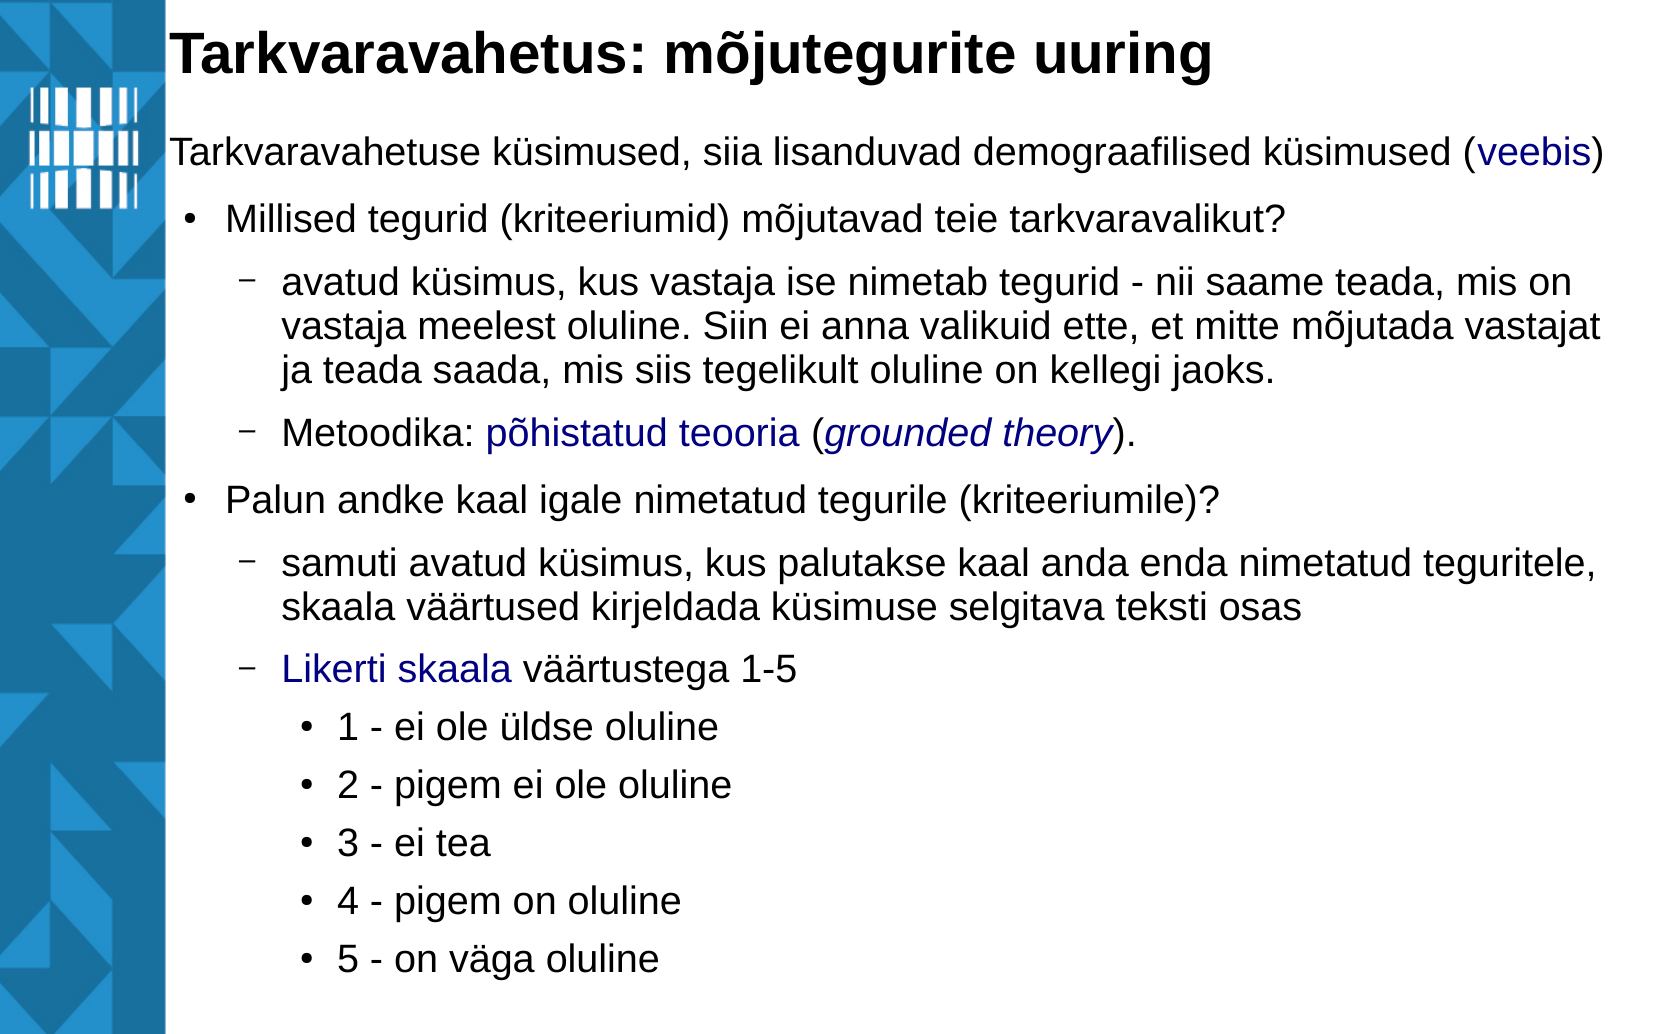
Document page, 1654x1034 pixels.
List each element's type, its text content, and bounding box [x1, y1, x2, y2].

title Tarkvaravahetus: mõjutegurite uuring [169, 11, 1571, 95]
list Tarkvaravahetuse küsimused, siia lisanduvad demograafilised küsimused (veebis) Millised tegurid (kriteeriumid) mõjutavad teie tarkvaravalikut? avatud küsimus, kus vastaja ise nimetab tegurid - nii saame teada, mis on vastaja meelest oluline. Siin ei anna valikuid ette, et mitte mõjutada vastajat ja teada saada, mis siis tegelikult oluline on kellegi jaoks. Metoodika: põhistatud teooria (grounded theory). Palun andke kaal igale nimetatud tegurile (kriteeriumile)? samuti avatud küsimus, kus palutakse kaal anda enda nimetatud teguritele, skaala väärtused kirjeldada küsimuse selgitava teksti osas Likerti skaala väärtustega 1-5 1 - ei ole üldse oluline 2 - pigem ei ole oluline 3 - ei tea 4 - pigem on oluline 5 - on väga oluline [169, 129, 1630, 997]
